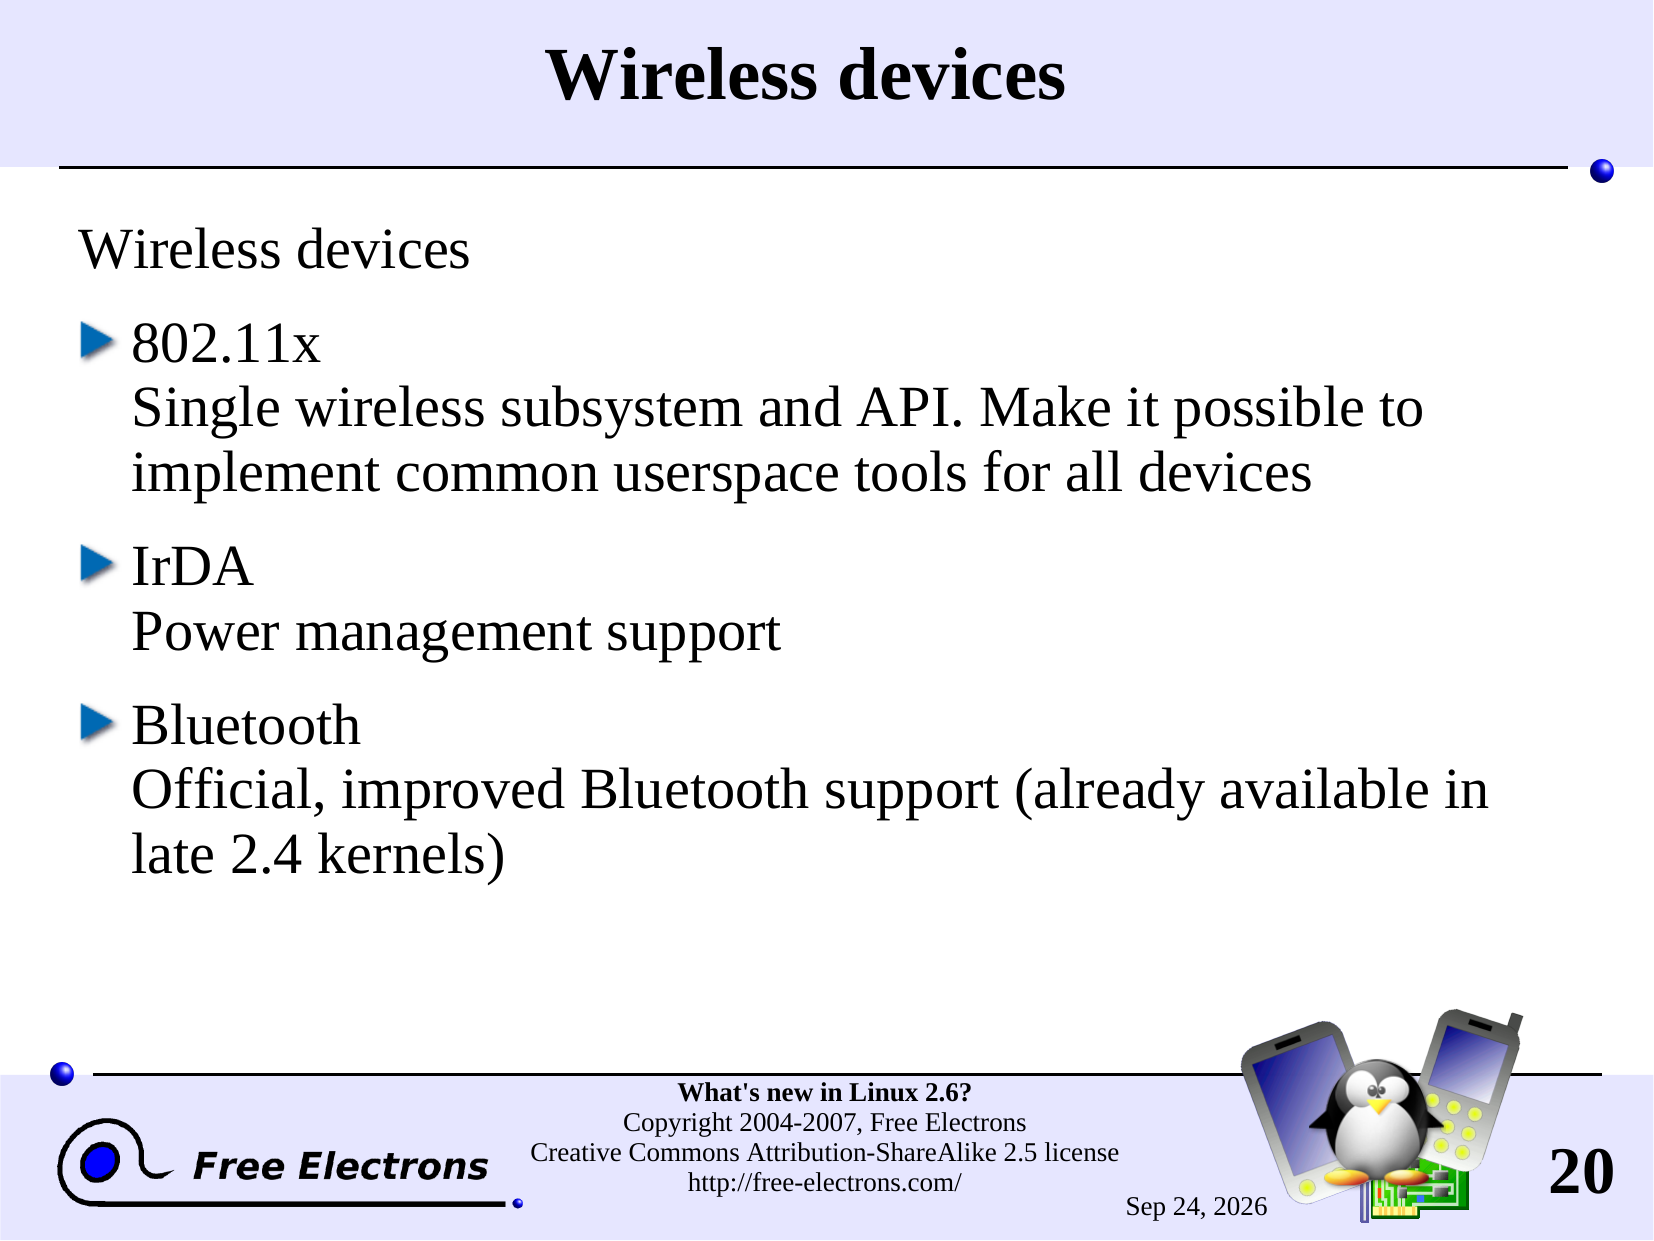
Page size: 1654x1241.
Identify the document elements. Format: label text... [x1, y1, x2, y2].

picture [1247, 1110, 1507, 1241]
list Wireless devices 802.11x Single wireless subsystem and API. Make it possible to implement common userspace tools for all devices IrDA Power management support Bluetooth Official, improved Bluetooth support (already available in late 2.4 kernels) [60, 216, 1545, 1110]
title Wireless devices [60, 25, 1551, 124]
picture [50, 1107, 527, 1216]
